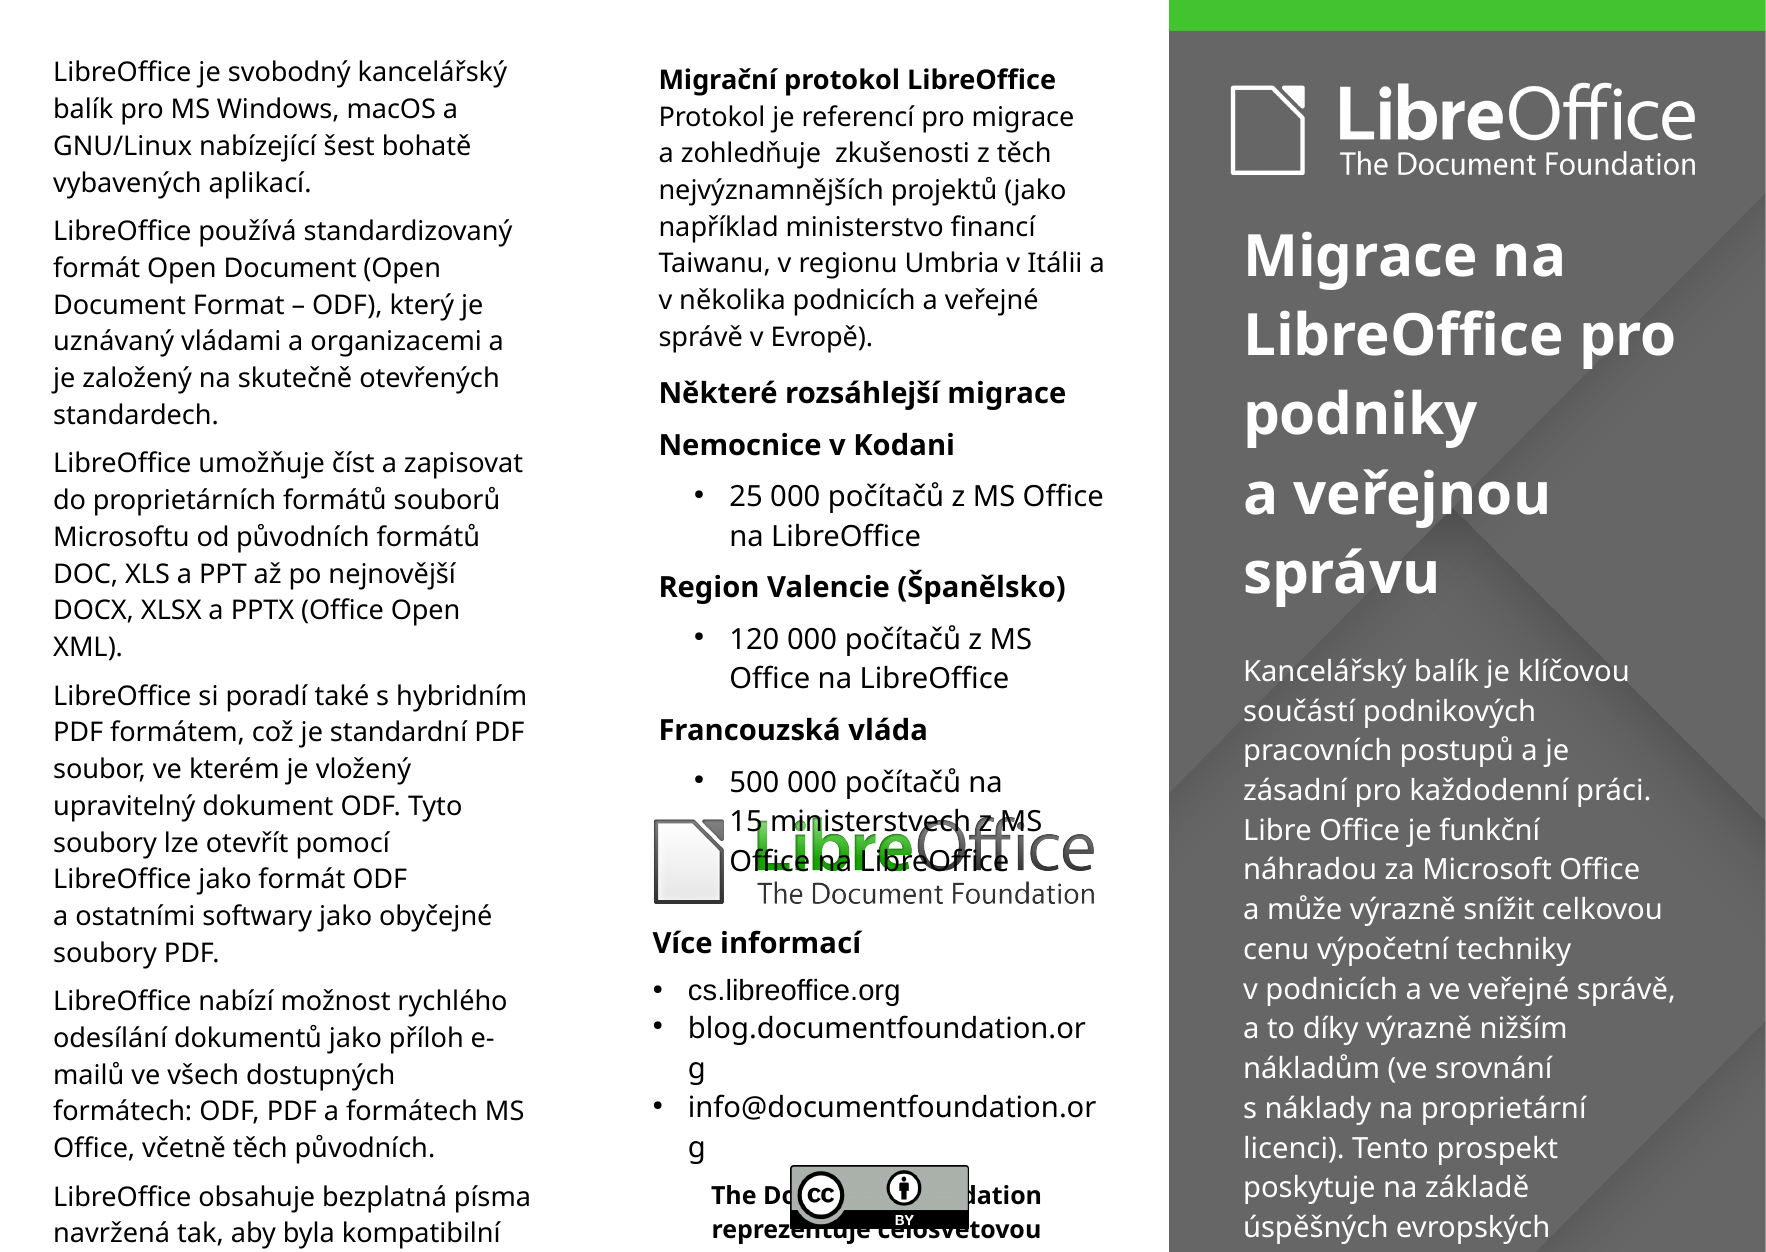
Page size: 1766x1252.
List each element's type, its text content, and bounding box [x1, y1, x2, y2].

text_box LibreOffice je svobodný kancelářský balík pro MS Windows, macOS a GNU/Linux nabízející šest bohatě vybavených aplikací. LibreOffice používá standardizovaný formát Open Document (Open Document Format – ODF), který je uznávaný vládami a organizacemi a je založený na skutečně otevřených standardech. LibreOffice umožňuje číst a zapisovat do proprietárních formátů souborů Microsoftu od původních formátů DOC, XLS a PPT až po nejnovější DOCX, XLSX a PPTX (Office Open XML). LibreOffice si poradí také s hybridním PDF formátem, což je standardní PDF soubor, ve kterém je vložený upravitelný dokument ODF. Tyto soubory lze otevřít pomocí LibreOffice jako formát ODF a ostatními softwary jako obyčejné soubory PDF. LibreOffice nabízí možnost rychlého odesílání dokumentů jako příloh e-mailů ve všech dostupných formátech: ODF, PDF a formátech MS Office, včetně těch původních. LibreOffice obsahuje bezplatná písma navržená tak, aby byla kompatibilní s každým operačním systémem, a tím pádem schopná dále zvyšovat míru interoperability. [53, 53, 532, 1252]
picture [790, 1165, 969, 1229]
picture [1169, 0, 1766, 1252]
text_box Migrace na LibreOffice pro podniky a veřejnou správu Kancelářský balík je klíčovou součástí podnikových pracovních postupů a je zásadní pro každodenní práci. Libre Office je funkční náhradou za Microsoft Office a může výrazně snížit celkovou cenu výpočetní techniky v podnicích a ve veřejné správě, a to díky výrazně nižším nákladům (ve srovnání s náklady na proprietární licenci). Tento prospekt poskytuje na základě úspěšných evropských případových studií přehled o tom, jak migrace probíhá. [1228, 215, 1695, 1219]
text_box Migrační protokol LibreOffice Protokol je referencí pro migrace a zohledňuje zkušenosti z těch nejvýznamnějších projektů (jako například ministerstvo financí Taiwanu, v regionu Umbria v Itálii a v několika podnicích a veřejné správě v Evropě). Některé rozsáhlejší migrace Nemocnice v Kodani 25 000 počítačů z MS Office na LibreOffice Region Valencie (Španělsko) 120 000 počítačů z MS Office na LibreOffice Francouzská vláda 500 000 počítačů na 15 ministerstvech z MS Office na LibreOffice [643, 53, 1123, 798]
text_box Více informací cs.libreoffice.org blog.documentfoundation.org info@documentfoundation.org The Document Foundation reprezentuje celosvětovou komunitu LibreOffice [637, 915, 1117, 1226]
picture [618, 779, 1128, 942]
